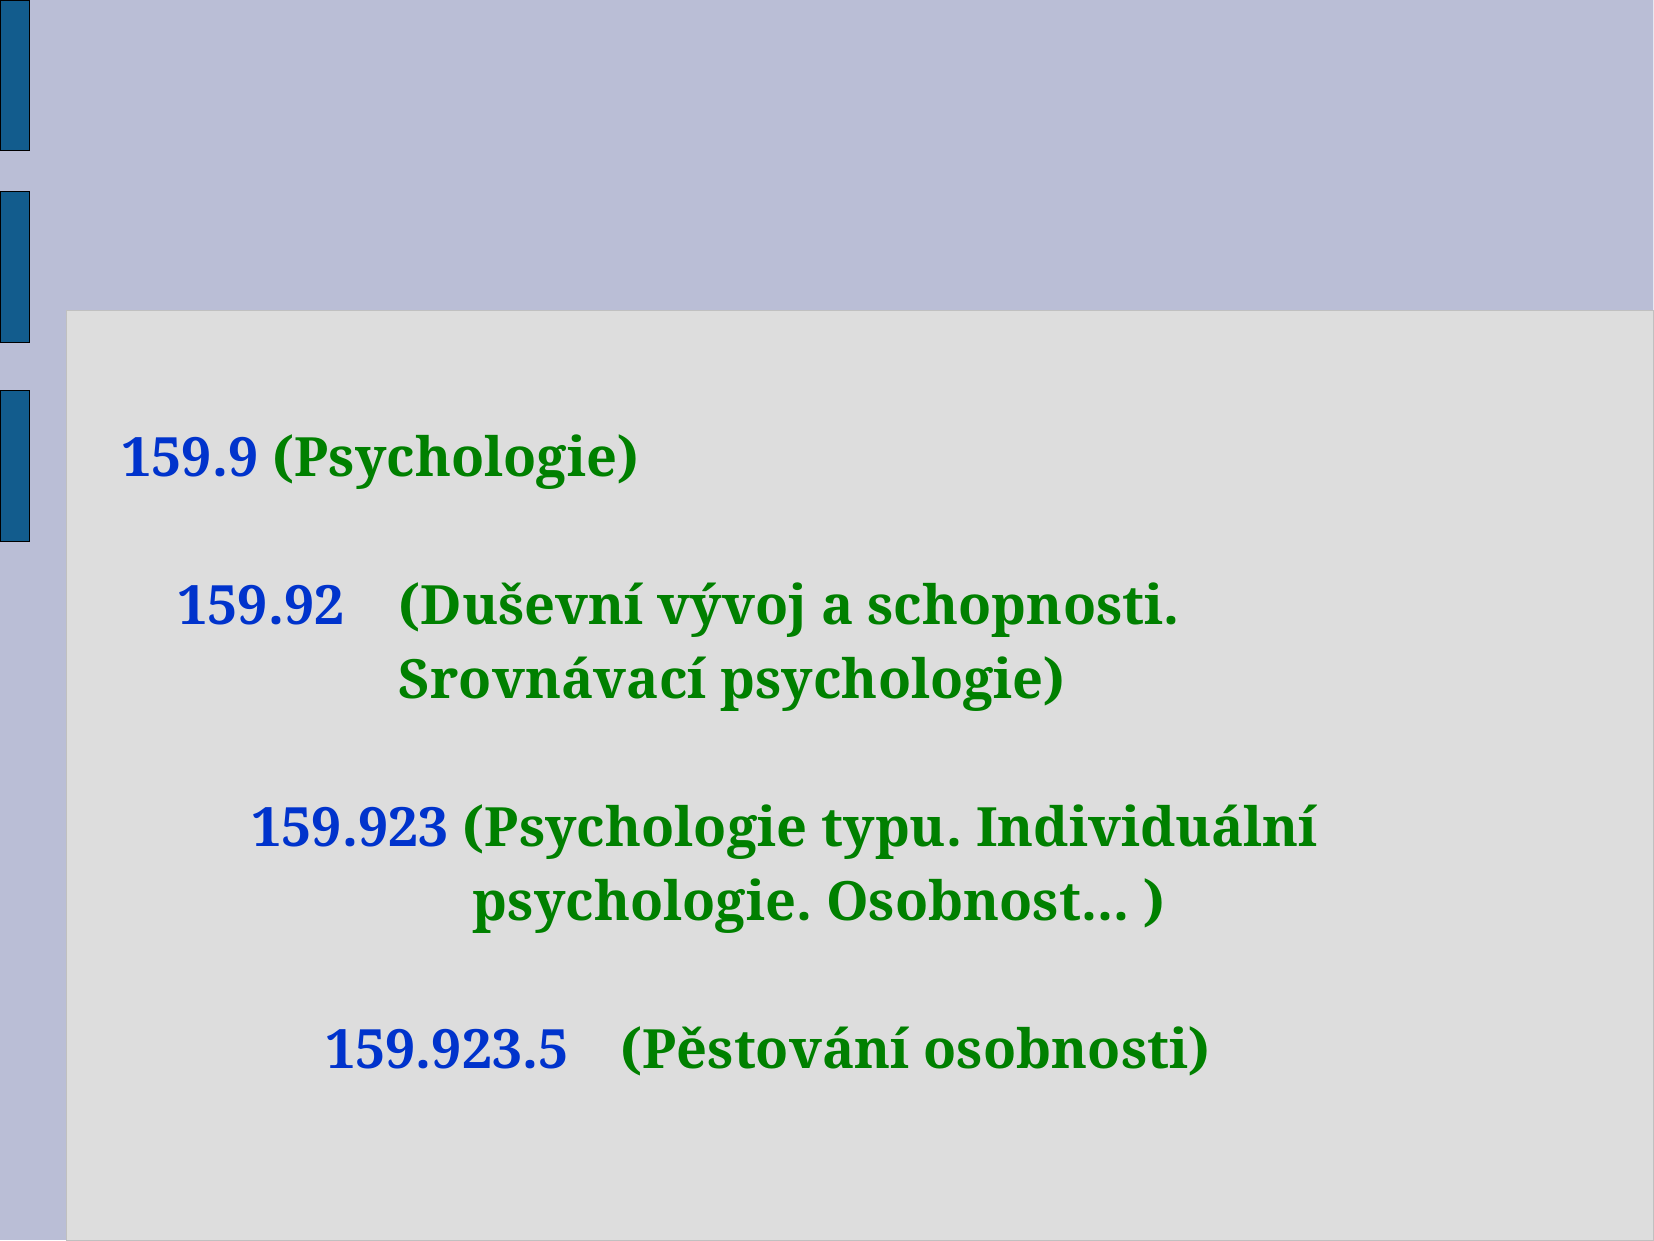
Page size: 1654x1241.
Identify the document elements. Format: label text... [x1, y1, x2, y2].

list 159.9 (Psychologie) 159.92 (Duševní vývoj a schopnosti. Srovnávací psychologie) 159.923 (Psychologie typu. Individuální psychologie. Osobnost... ) 159.923.5 (Pěstování osobnosti) [121, 344, 1534, 1112]
